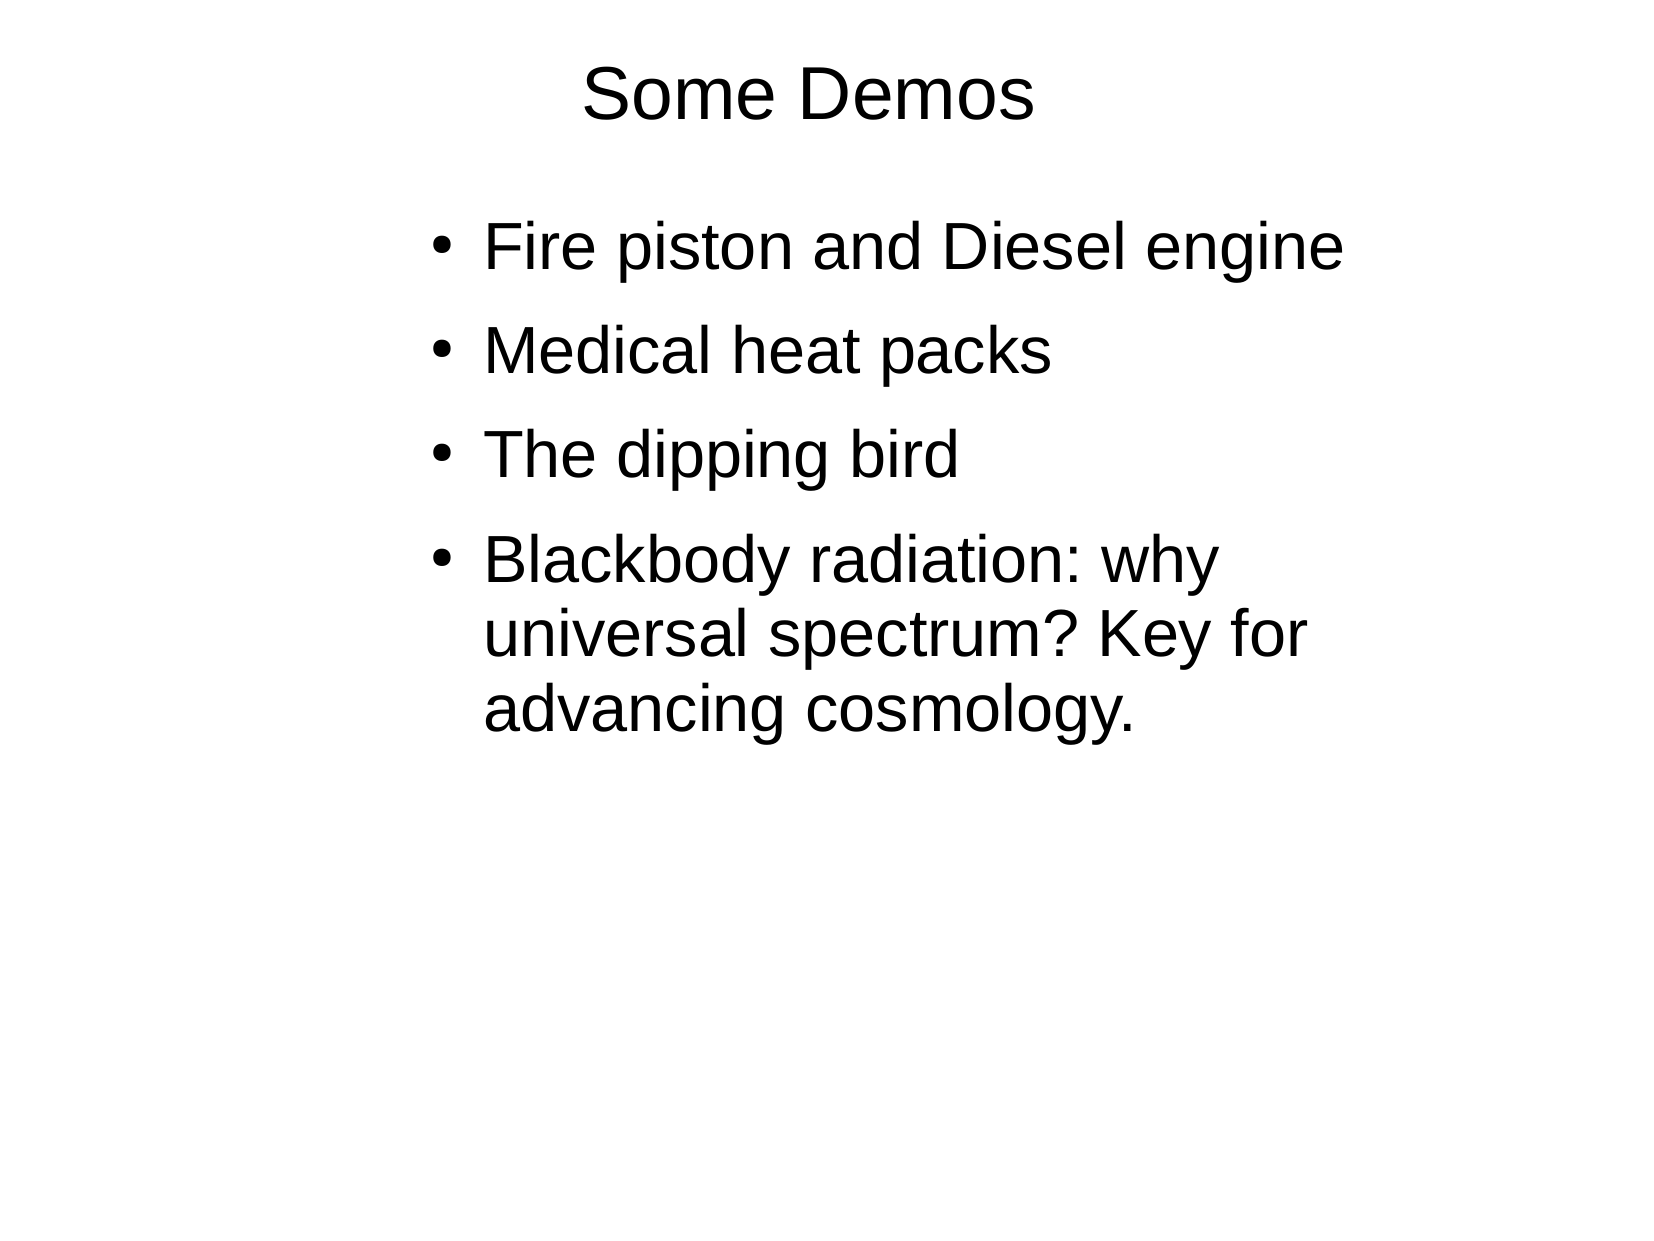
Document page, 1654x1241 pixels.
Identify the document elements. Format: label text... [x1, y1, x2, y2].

list Fire piston and Diesel engine Medical heat packs The dipping bird Blackbody radiation: why universal spectrum? Key for advancing cosmology. [412, 208, 1380, 1013]
title Some Demos [75, 0, 1564, 188]
